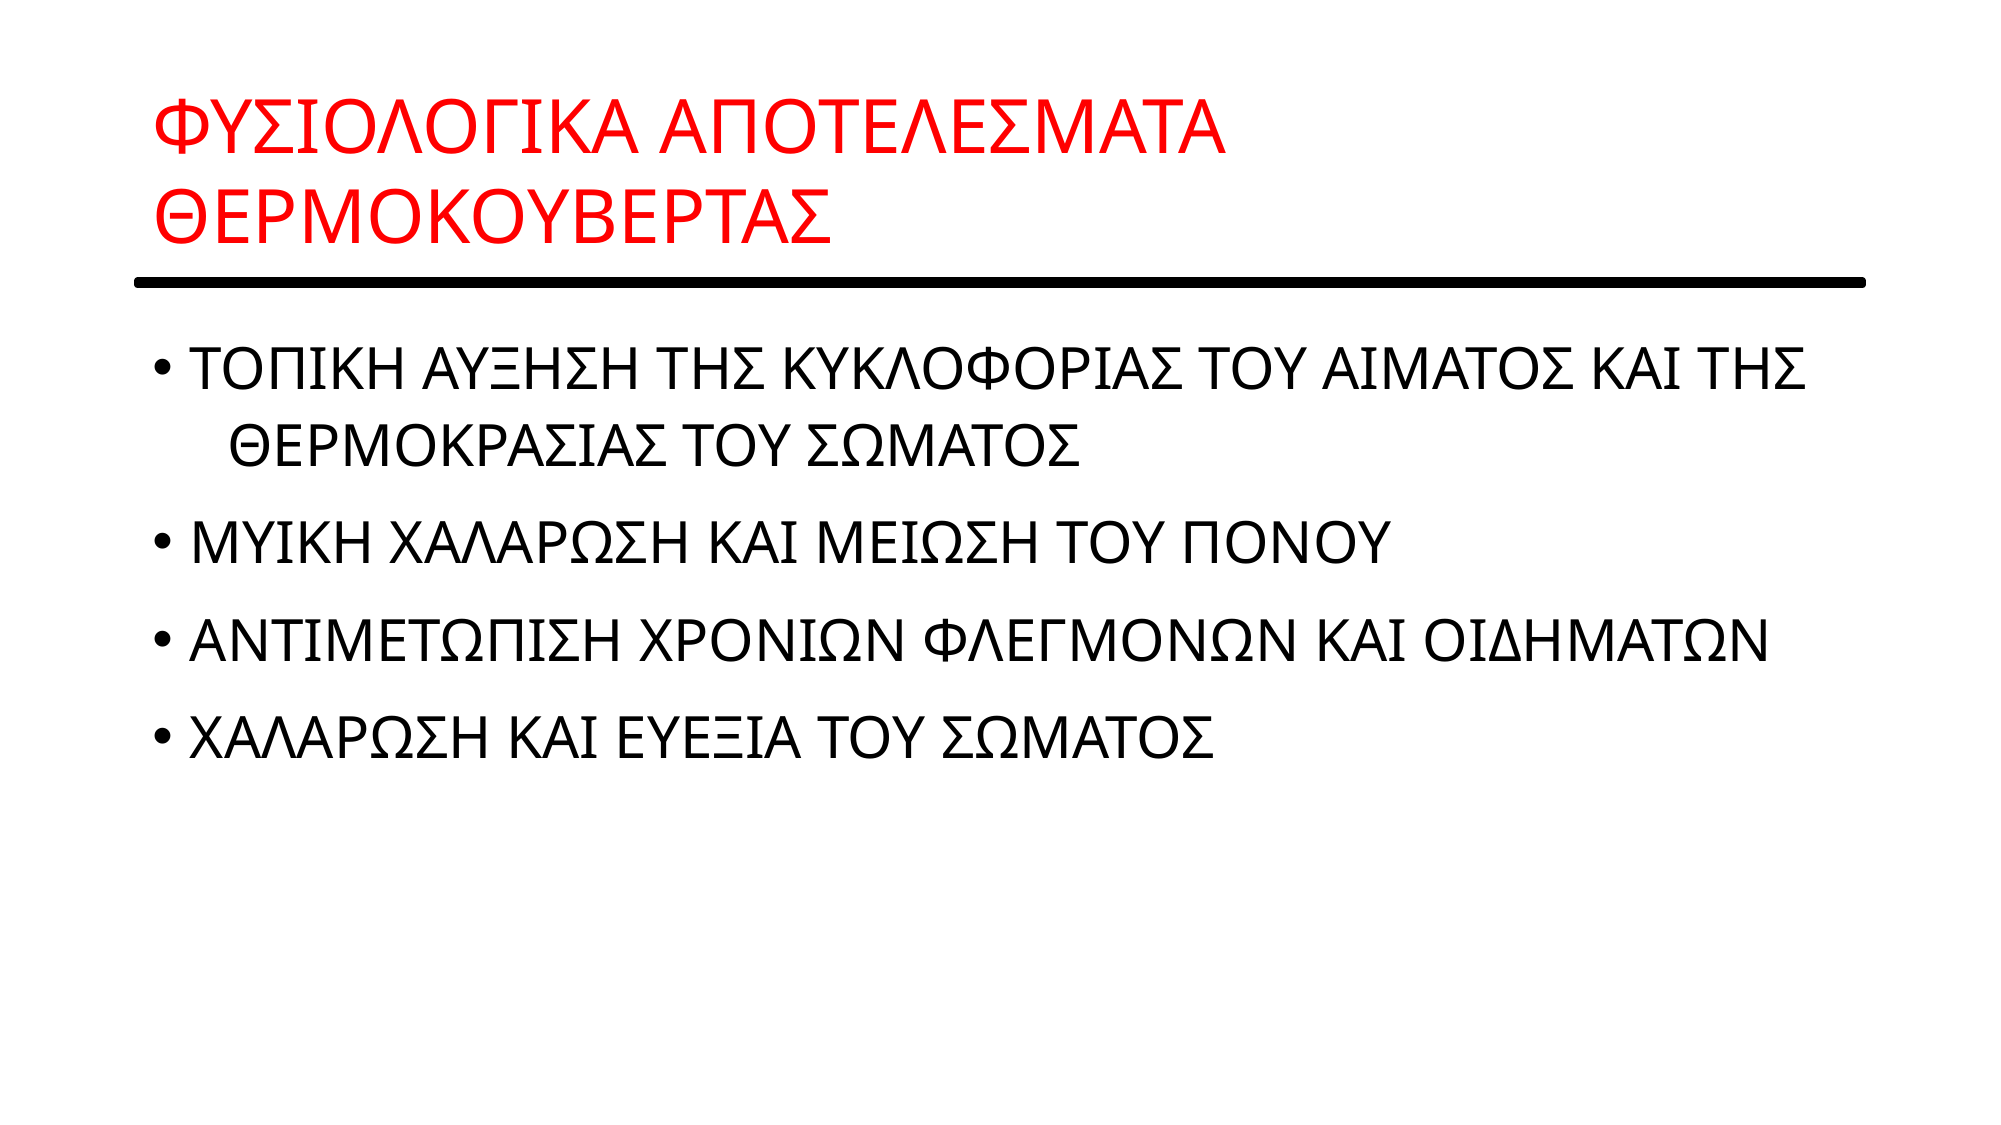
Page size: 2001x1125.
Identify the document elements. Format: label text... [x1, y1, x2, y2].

list ΤΟΠΙΚΗ ΑΥΞΗΣΗ ΤΗΣ ΚΥΚΛΟΦΟΡΙΑΣ ΤΟΥ ΑΙΜΑΤΟΣ ΚΑΙ ΤΗΣ ΘΕΡΜΟΚΡΑΣΙΑΣ ΤΟΥ ΣΩΜΑΤΟΣ ΜΥΙΚΗ ΧΑΛΑΡΩΣΗ ΚΑΙ ΜΕΙΩΣΗ ΤΟΥ ΠΟΝΟΥ ΑΝΤΙΜΕΤΩΠΙΣΗ ΧΡΟΝΙΩΝ ΦΛΕΓΜΟΝΩΝ ΚΑΙ ΟΙΔΗΜΑΤΩΝ ΧΑΛΑΡΩΣΗ ΚΑΙ ΕΥΕΞΙΑ ΤΟΥ ΣΩΜΑΤΟΣ [137, 316, 1863, 1014]
title ΦΥΣΙΟΛΟΓΙΚΑ ΑΠΟΤΕΛΕΣΜΑΤΑ ΘΕΡΜΟΚΟΥΒΕΡΤΑΣ [137, 59, 1863, 278]
